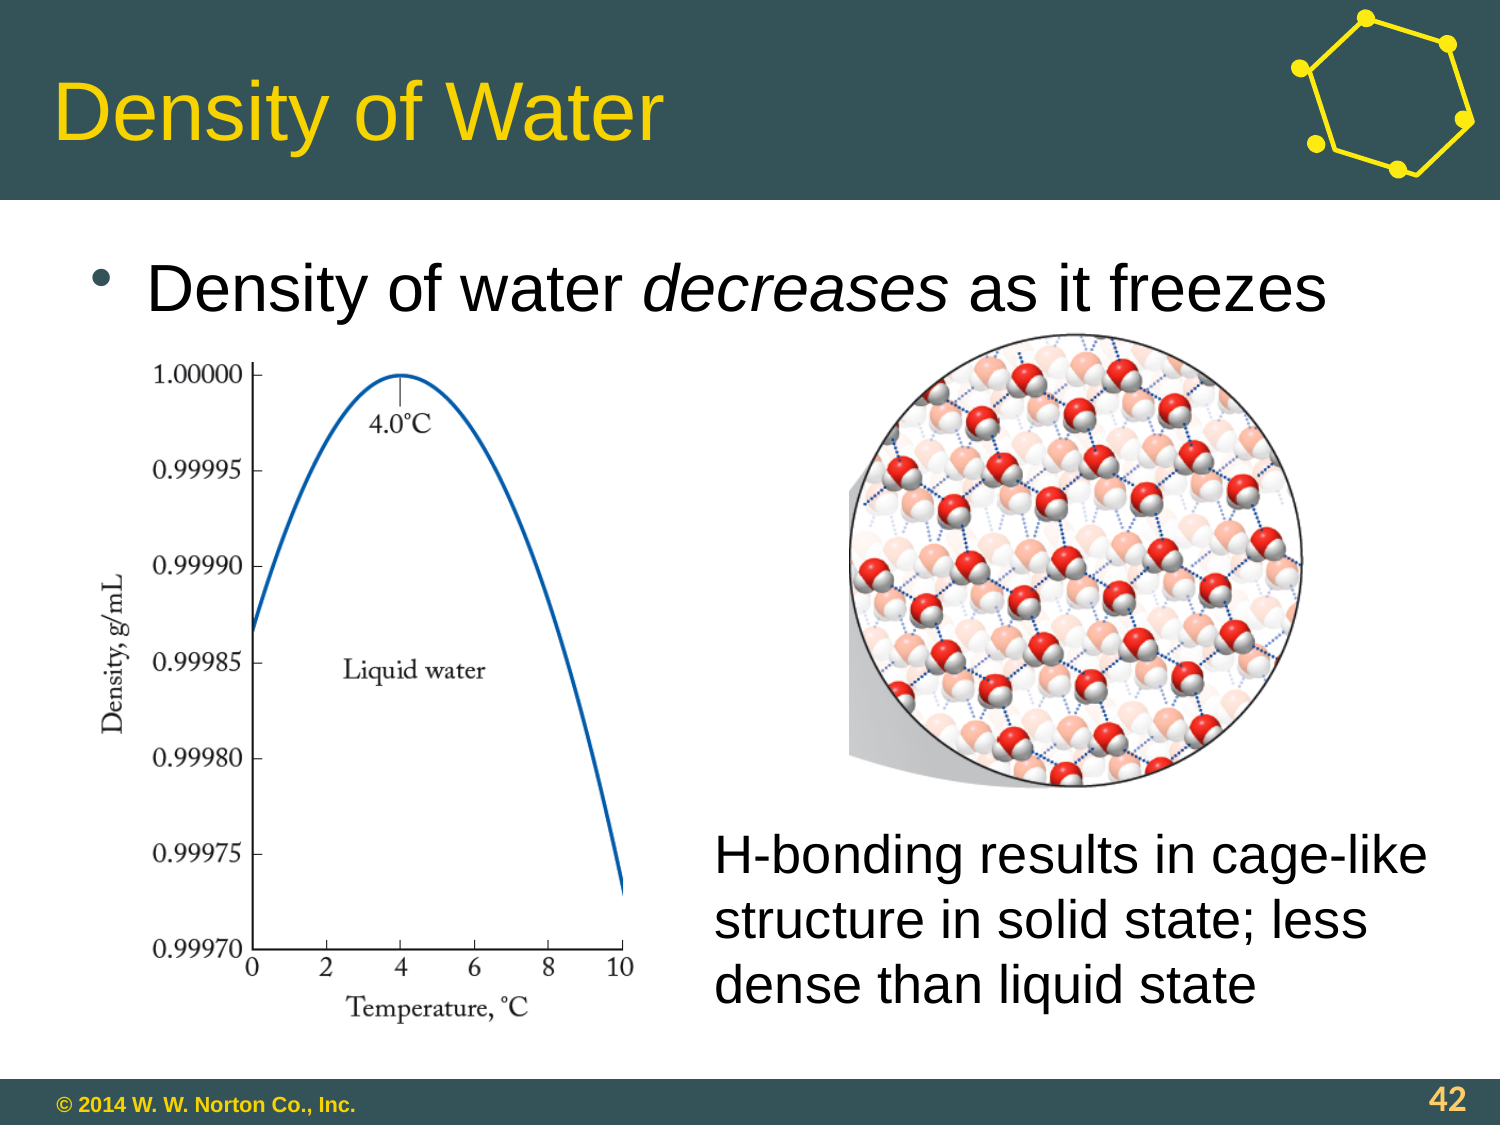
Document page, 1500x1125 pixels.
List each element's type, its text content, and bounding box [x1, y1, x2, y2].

picture [92, 362, 638, 1026]
picture [849, 324, 1304, 789]
text_box H-bonding results in cage-like structure in solid state; less dense than liquid state [699, 812, 1450, 1023]
list Density of water decreases as it freezes [75, 237, 1425, 980]
slide_number <number> [1412, 1074, 1482, 1119]
title Density of Water [37, 19, 1118, 195]
